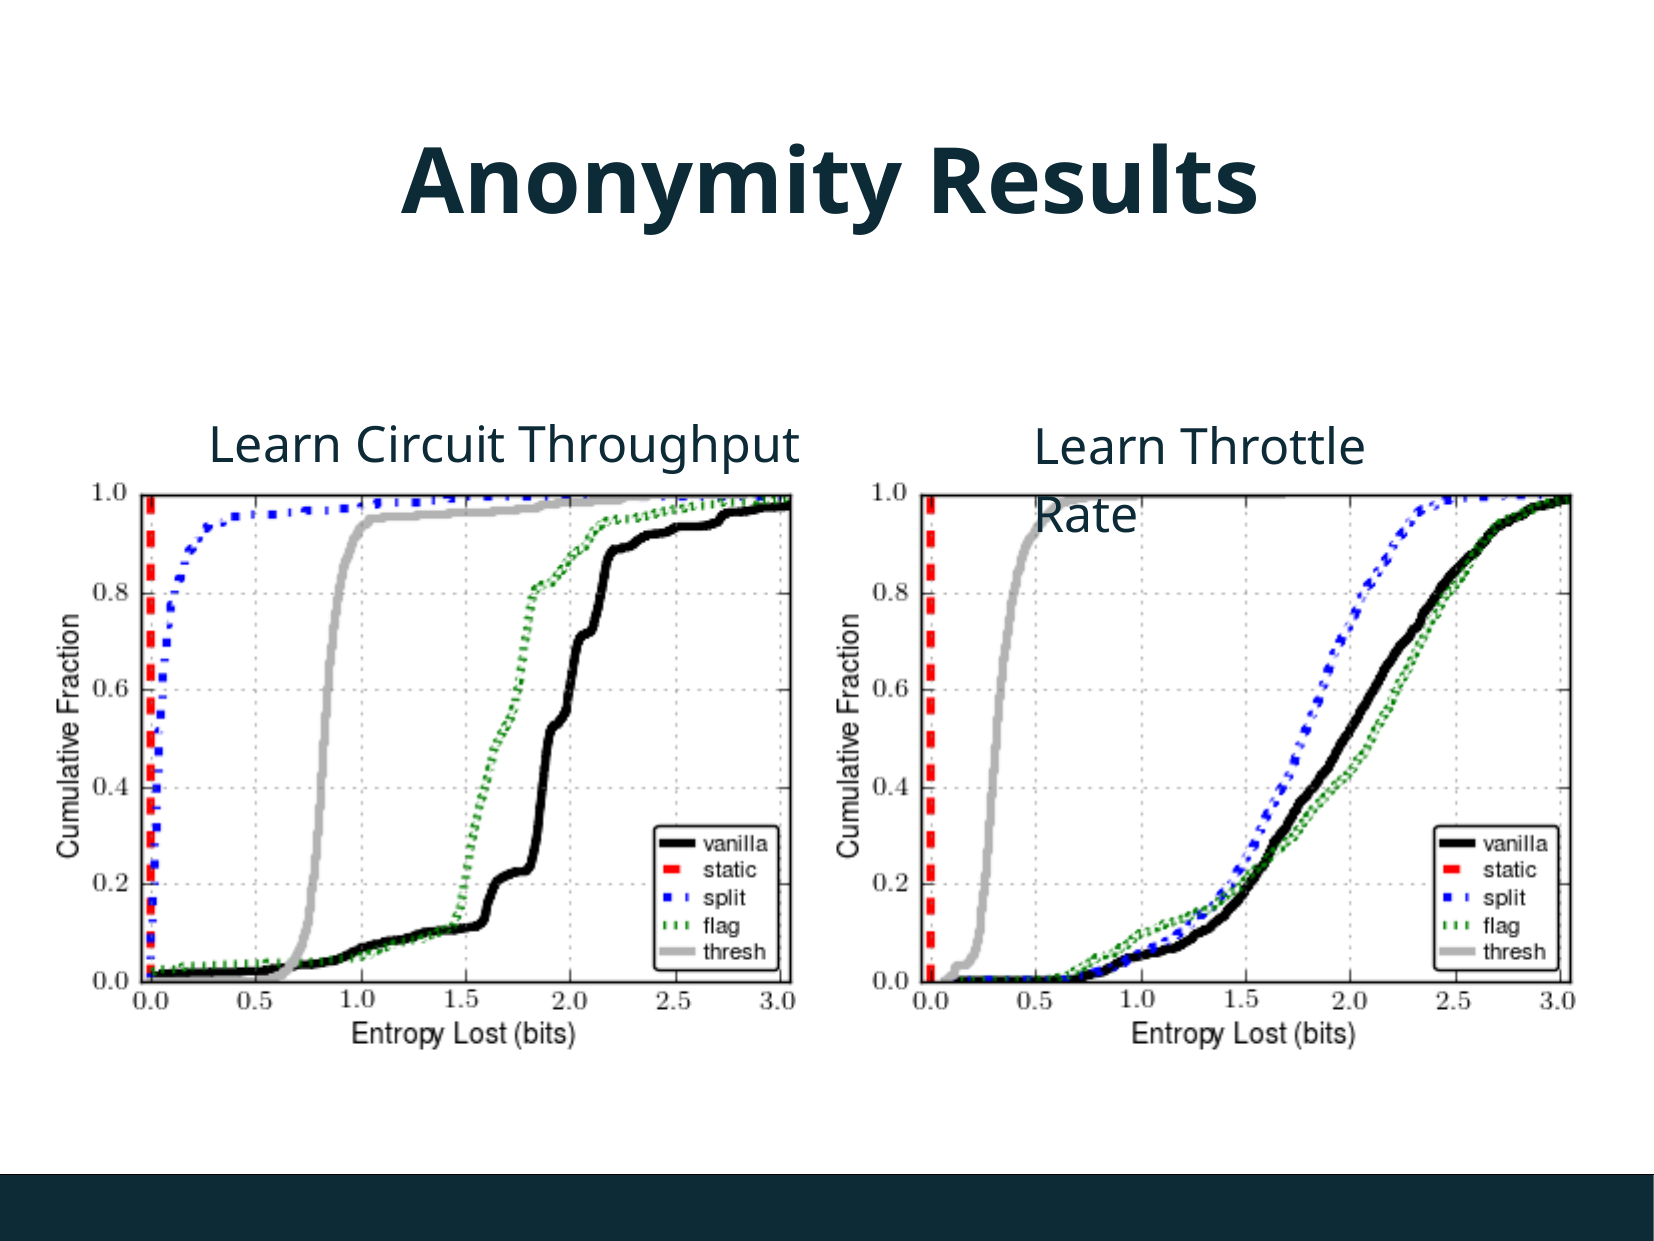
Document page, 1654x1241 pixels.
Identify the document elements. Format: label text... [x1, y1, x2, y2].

text_box Learn Circuit Throughput [194, 401, 870, 474]
text_box Learn Throttle Rate [1019, 403, 1485, 476]
title Anonymity Results [86, 74, 1575, 282]
picture [21, 471, 1602, 1072]
